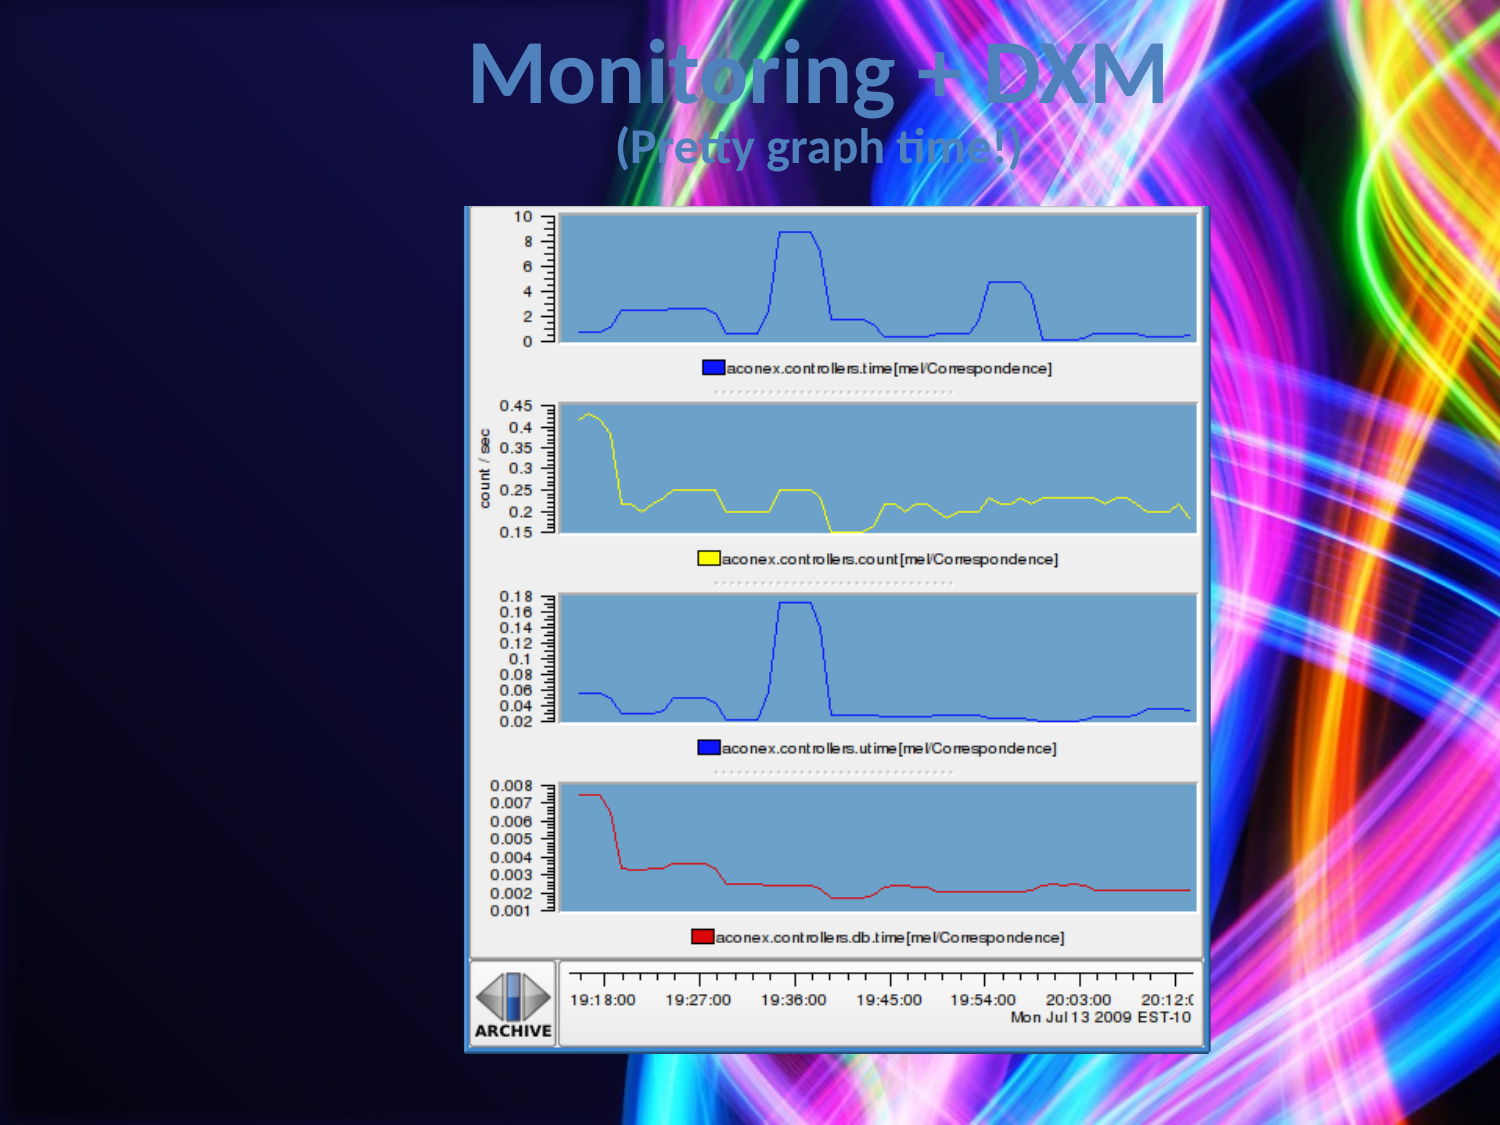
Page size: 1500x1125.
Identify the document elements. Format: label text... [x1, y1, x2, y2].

title Monitoring + DXM (Pretty graph time!) [213, 9, 1425, 201]
picture [0, 0, 1500, 1125]
